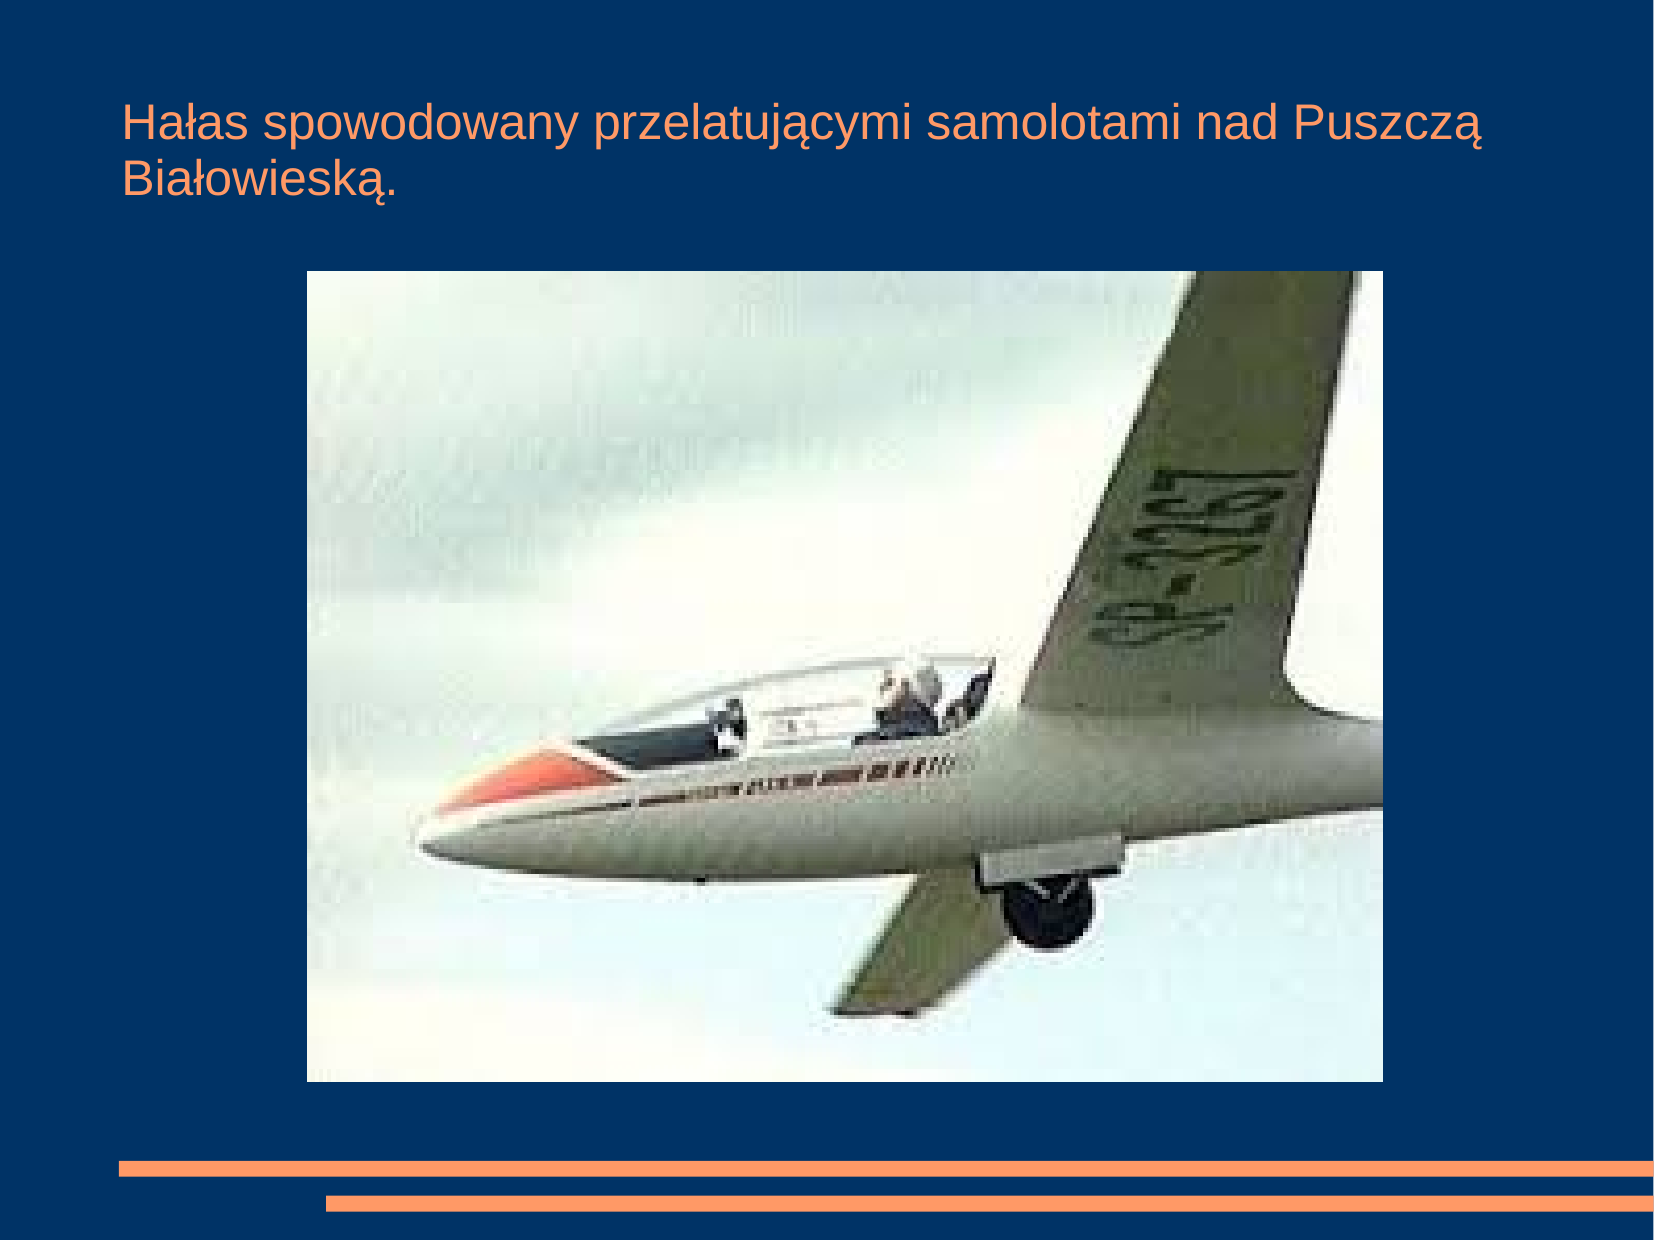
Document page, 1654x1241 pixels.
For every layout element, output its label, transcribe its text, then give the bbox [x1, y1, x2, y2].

title Hałas spowodowany przelatującymi samolotami nad Puszczą Białowieską. [121, 46, 1534, 254]
picture [307, 271, 1383, 1082]
